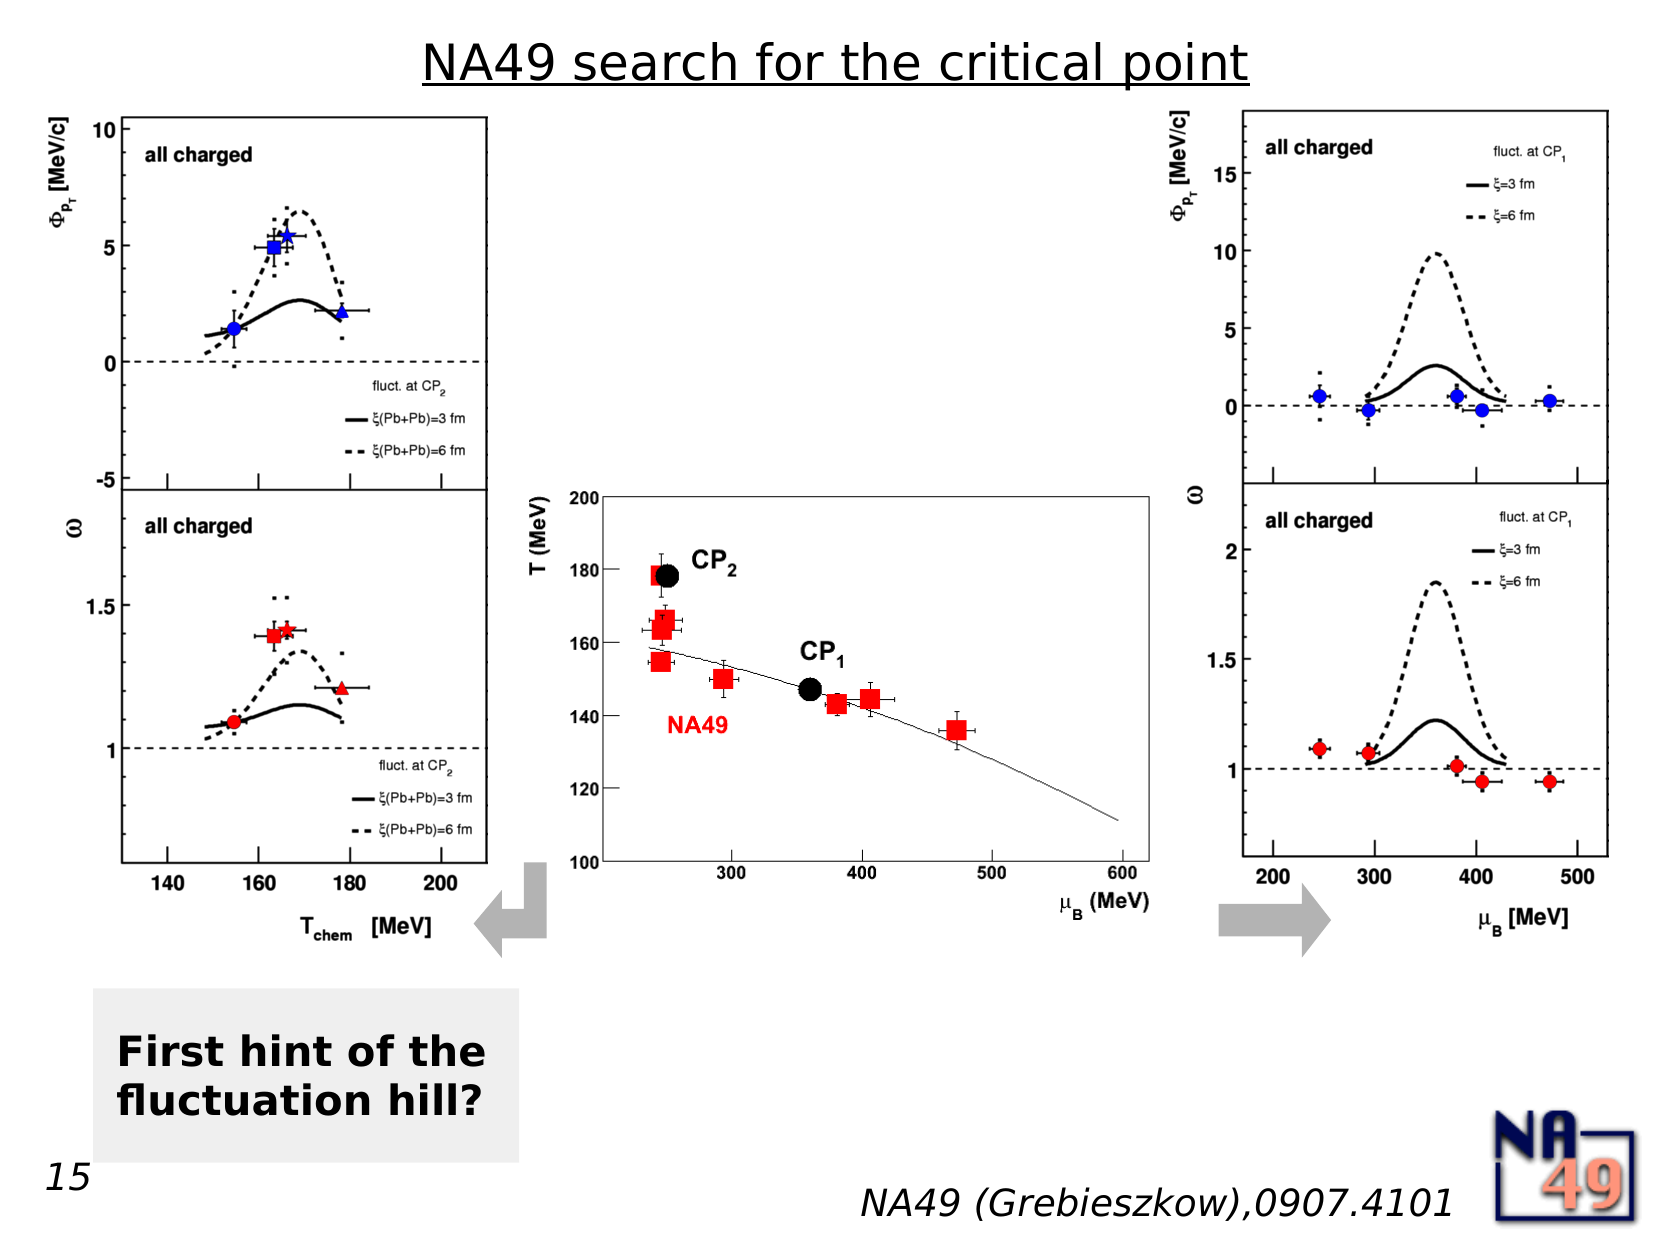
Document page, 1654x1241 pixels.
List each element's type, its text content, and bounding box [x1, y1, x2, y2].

text_box [93, 988, 520, 1163]
picture [519, 107, 1609, 938]
text_box [473, 862, 547, 958]
picture [1488, 1103, 1642, 1229]
text_box First hint of the fluctuation hill? [116, 1027, 488, 1126]
picture [43, 112, 488, 945]
text_box NA49 (Grebieszkow),0907.4101 [860, 1182, 1488, 1226]
text_box [1218, 882, 1332, 958]
text_box NA49 search for the critical point [421, 33, 1252, 93]
